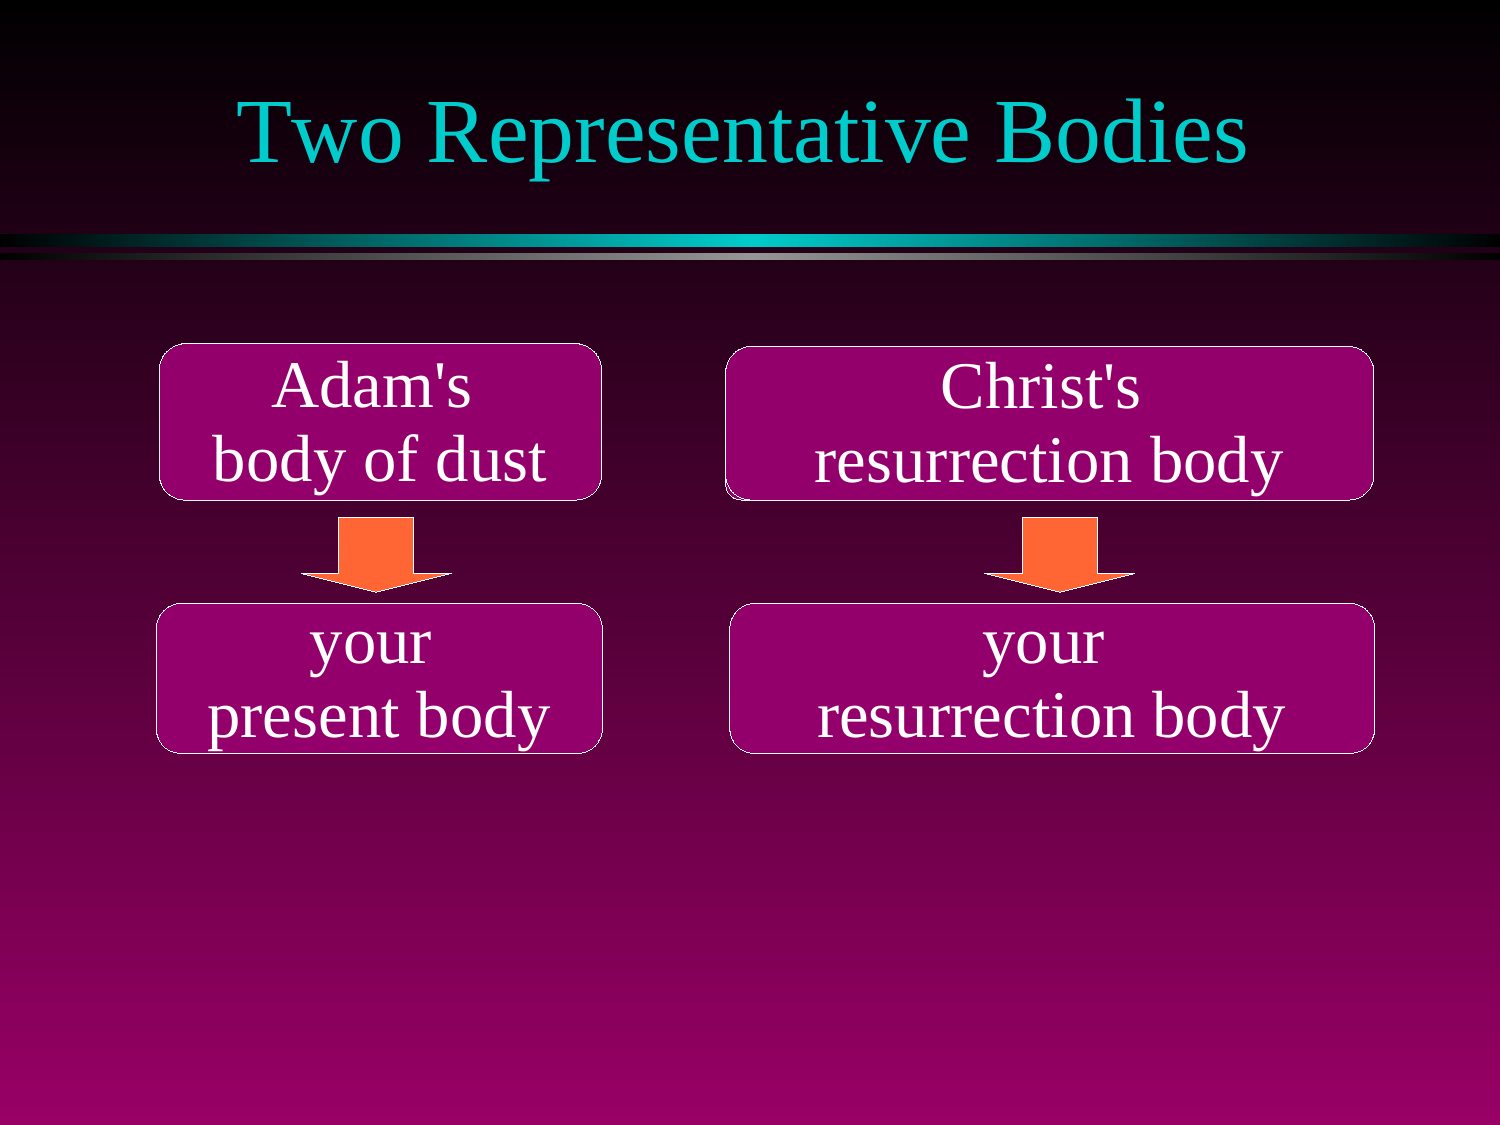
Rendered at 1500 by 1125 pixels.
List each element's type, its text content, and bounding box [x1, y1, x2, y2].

text_box Adam's body of dust [159, 343, 602, 501]
title Two Representative Bodies [99, 37, 1388, 225]
text_box Adam as fallen [725, 479, 750, 501]
text_box your resurrection body [729, 603, 1375, 754]
text_box your present body [156, 603, 603, 754]
text_box [984, 517, 1135, 593]
text_box Christ's resurrection body [725, 346, 1374, 501]
text_box [301, 517, 452, 593]
